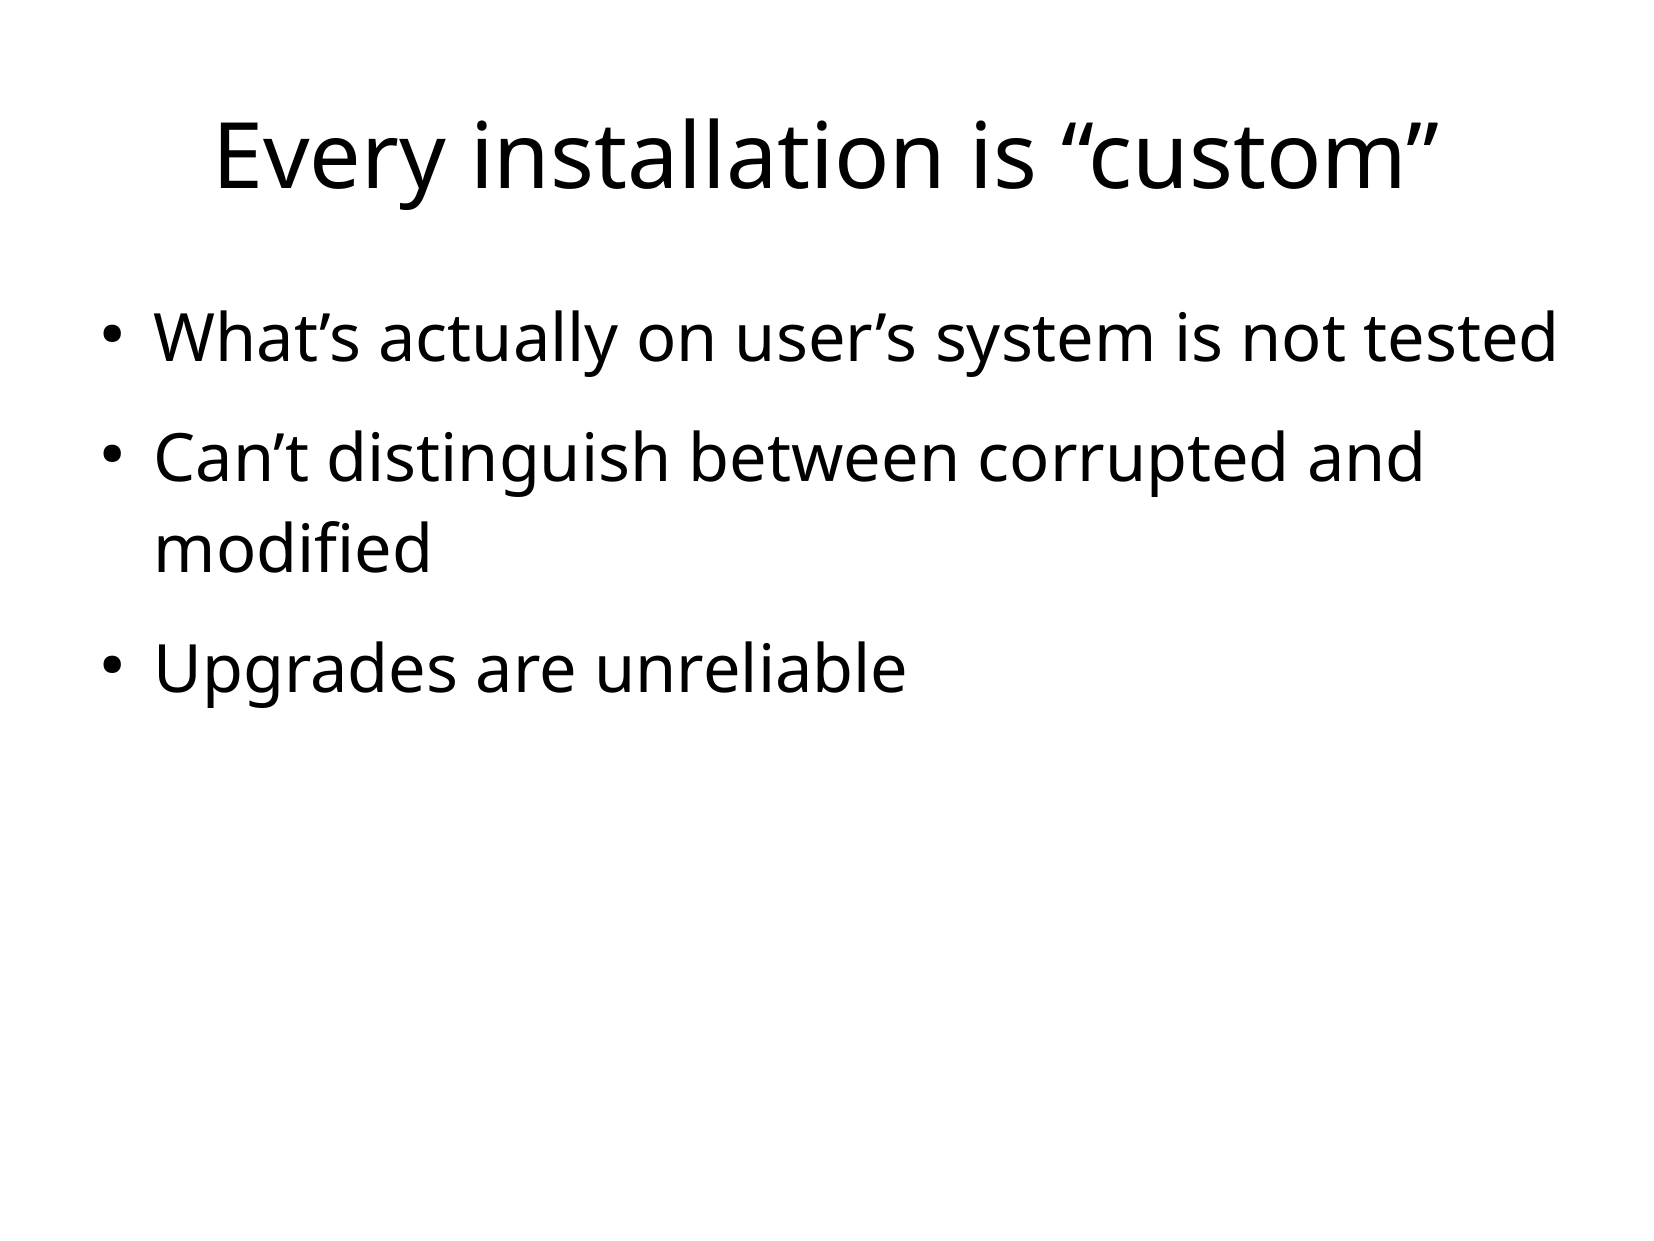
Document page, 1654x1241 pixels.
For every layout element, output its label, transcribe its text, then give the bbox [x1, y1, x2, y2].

title Every installation is “custom” [82, 49, 1571, 257]
list What’s actually on user’s system is not tested Can’t distinguish between corrupted and modified Upgrades are unreliable [82, 290, 1571, 1010]
